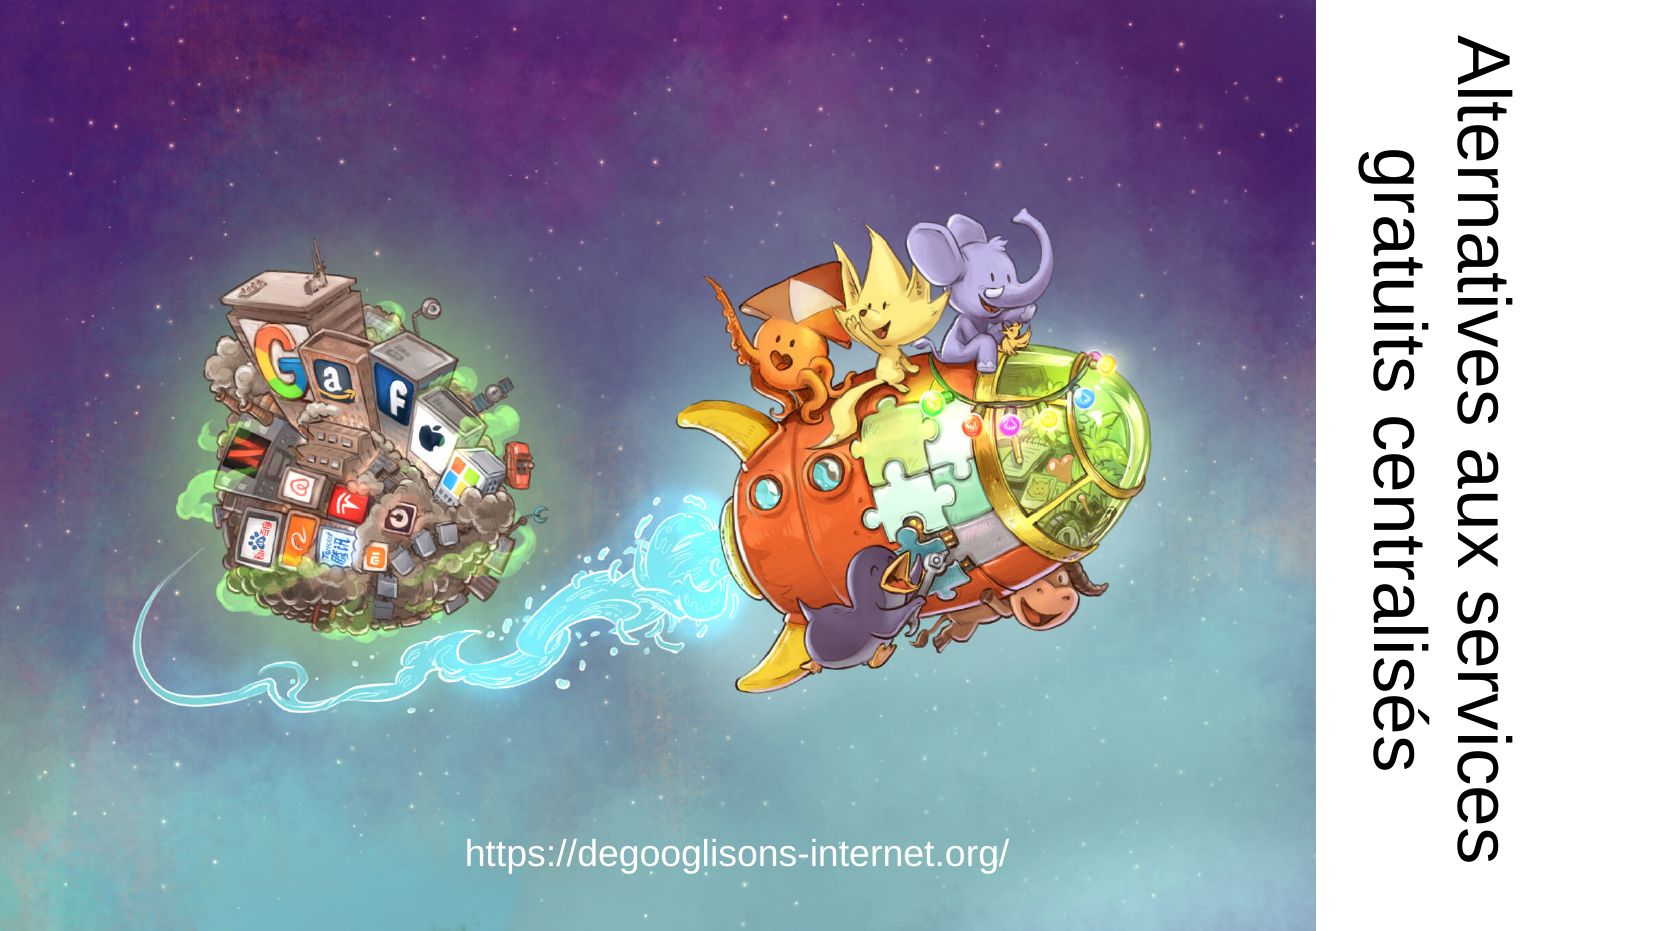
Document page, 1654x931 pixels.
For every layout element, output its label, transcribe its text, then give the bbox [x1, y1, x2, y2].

title Alternatives aux services gratuits centralisés [1359, 35, 1612, 865]
picture [0, 0, 1316, 931]
text_box https://degooglisons-internet.org/ [450, 825, 1026, 882]
